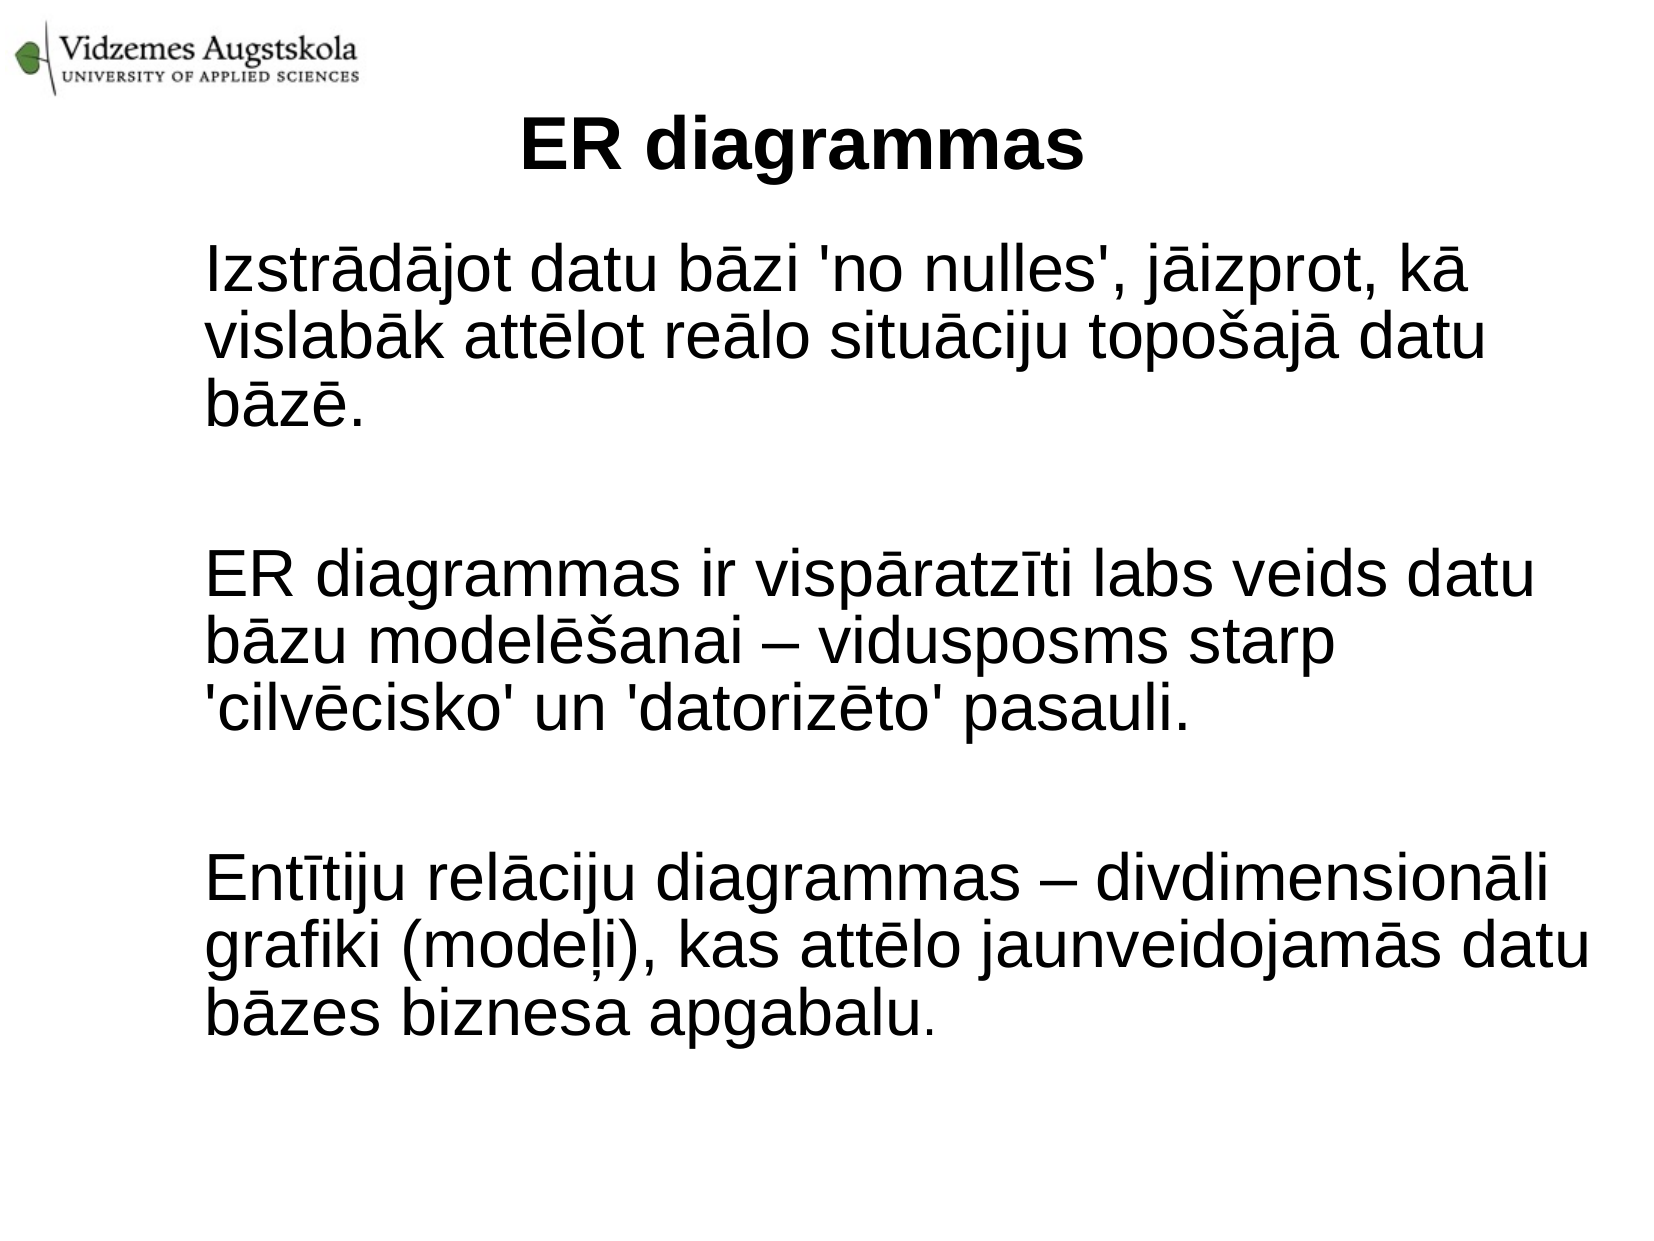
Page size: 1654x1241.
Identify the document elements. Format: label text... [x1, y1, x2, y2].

title ER diagrammas [94, 96, 1512, 195]
picture [5, 2, 368, 113]
list Izstrādājot datu bāzi 'no nulles', jāizprot, kā vislabāk attēlot reālo situāciju topošajā datu bāzē. ER diagrammas ir vispāratzīti labs veids datu bāzu modelēšanai – vidusposms starp 'cilvēcisko' un 'datorizēto' pasauli. Entītiju relāciju diagrammas – divdimensionāli grafiki (modeļi), kas attēlo jaunveidojamās datu bāzes biznesa apgabalu. [148, 233, 1594, 1104]
